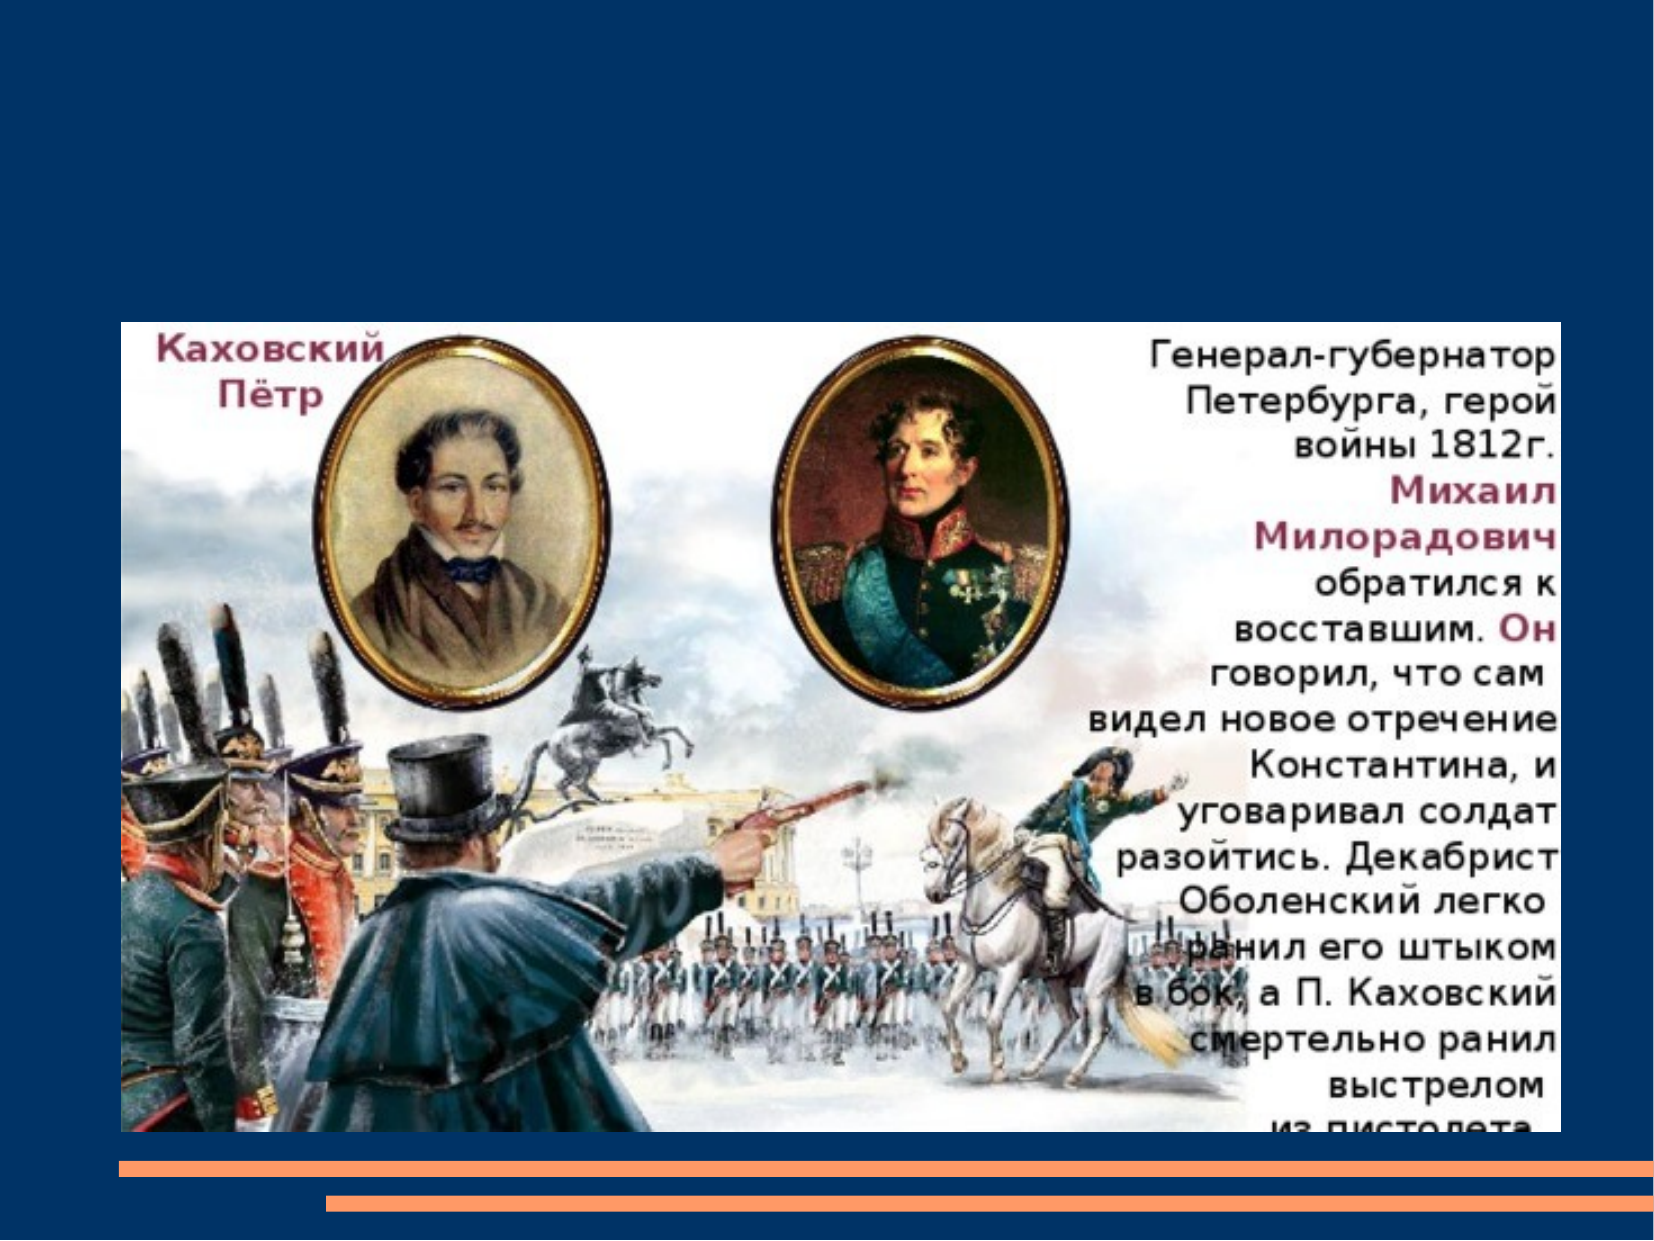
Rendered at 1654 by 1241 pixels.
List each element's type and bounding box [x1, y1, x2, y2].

picture [121, 322, 1561, 1132]
